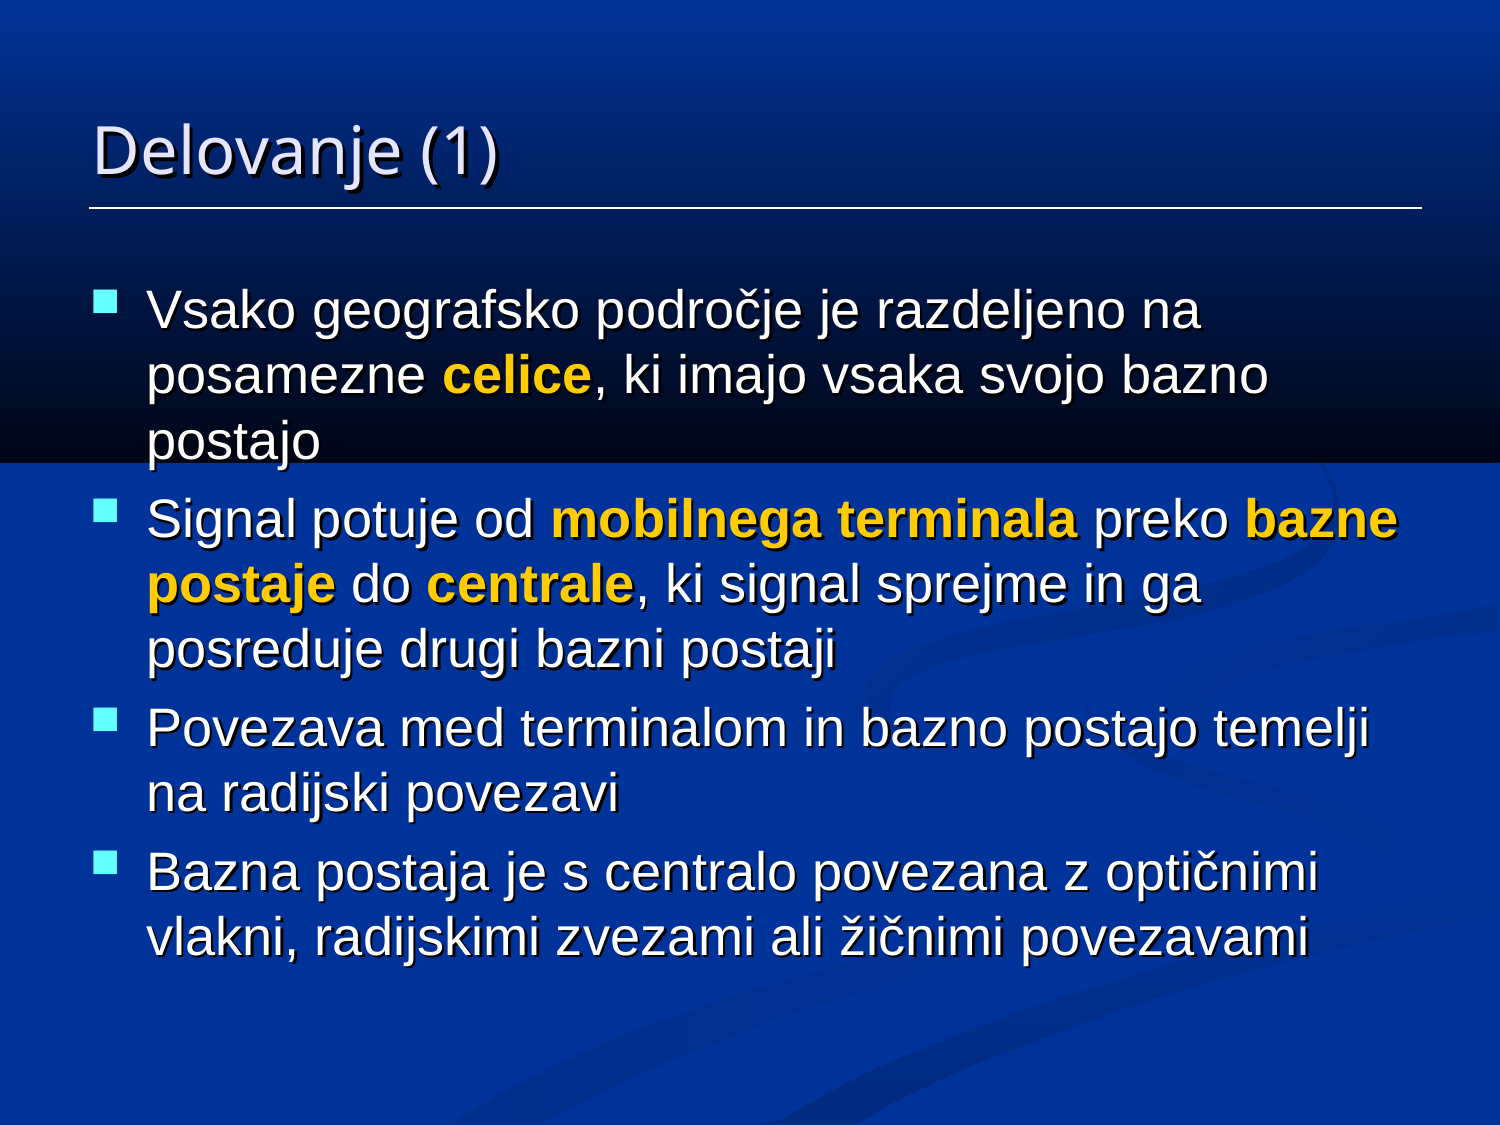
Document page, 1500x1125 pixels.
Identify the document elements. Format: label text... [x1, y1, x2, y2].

list Vsako geografsko področje je razdeljeno na posamezne celice, ki imajo vsaka svojo bazno postajo Signal potuje od mobilnega terminala preko bazne postaje do centrale, ki signal sprejme in ga posreduje drugi bazni postaji Povezava med terminalom in bazno postajo temelji na radijski povezavi Bazna postaja je s centralo povezana z optičnimi vlakni, radijskimi zvezami ali žičnimi povezavami [75, 267, 1426, 1071]
text_box Delovanje (1) [76, 54, 1352, 242]
